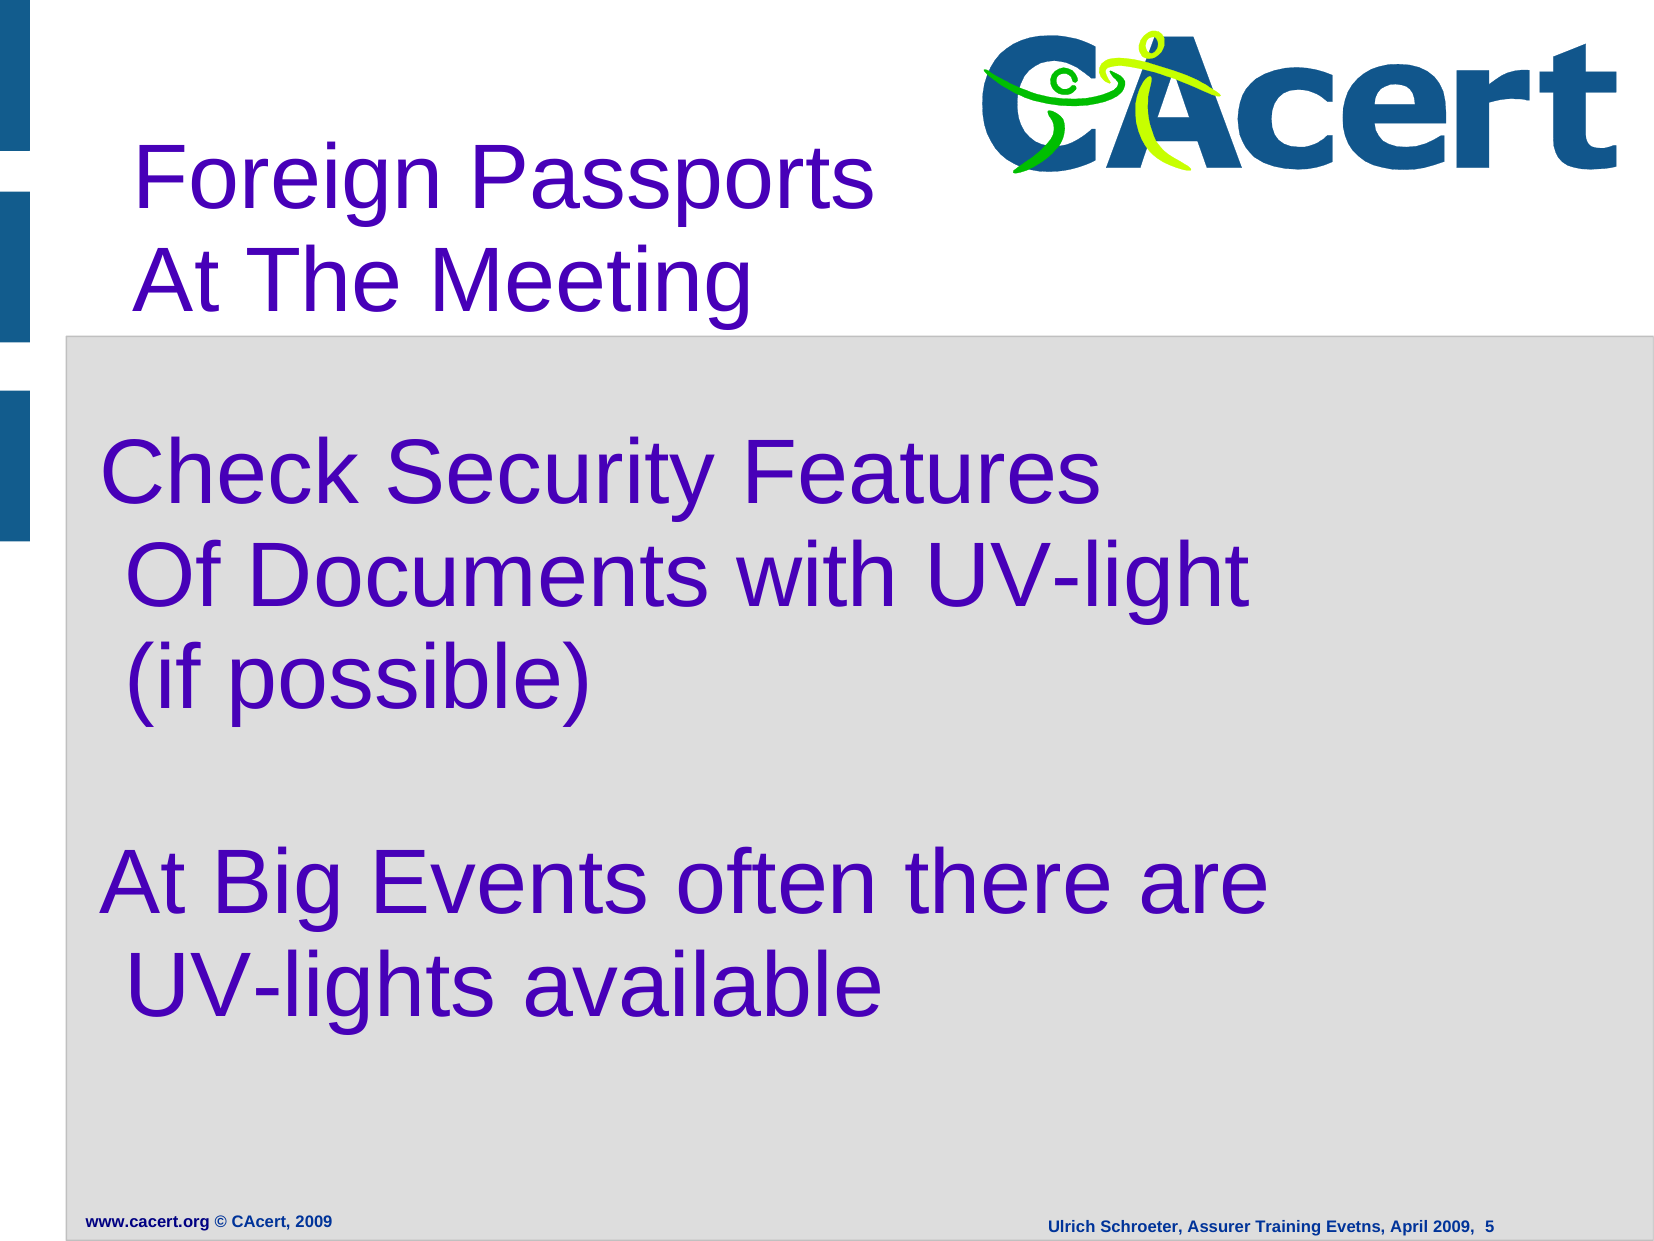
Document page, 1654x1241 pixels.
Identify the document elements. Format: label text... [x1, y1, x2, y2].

text_box Foreign Passports At The Meeting [118, 118, 893, 339]
text_box Check Security Features Of Documents with UV-light (if possible) At Big Events often there are UV-lights available [59, 413, 1311, 1044]
